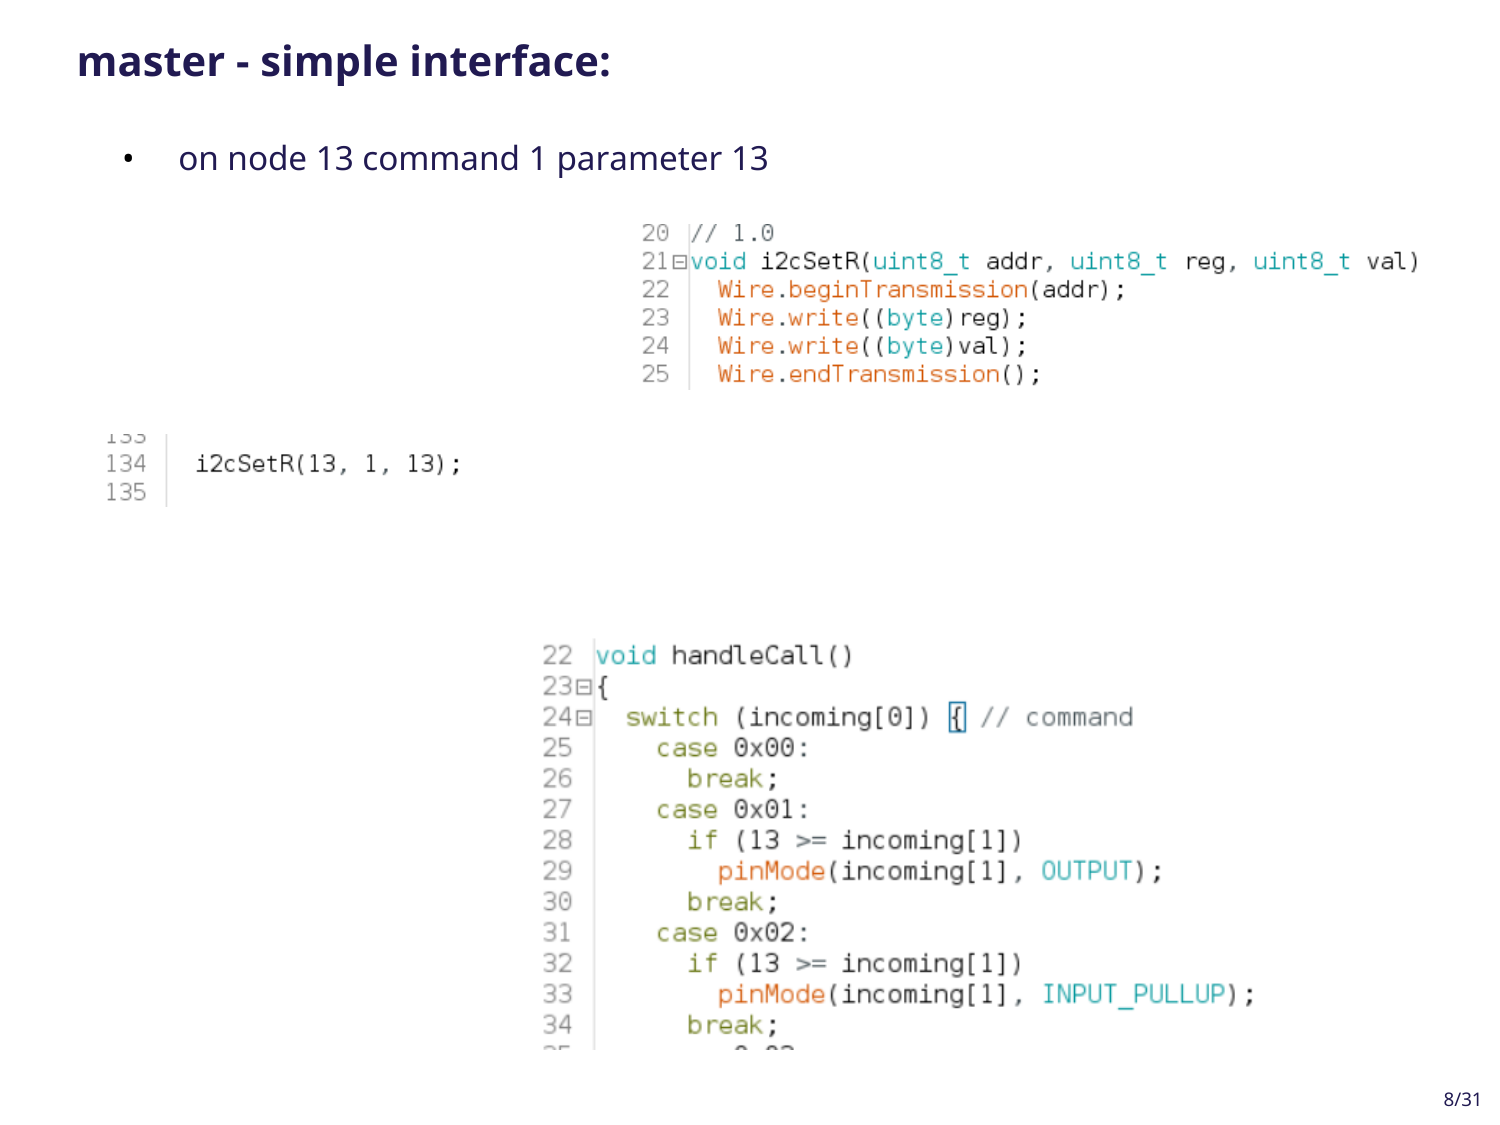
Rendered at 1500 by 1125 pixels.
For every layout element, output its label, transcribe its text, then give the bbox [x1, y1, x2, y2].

list on node 13 command 1 parameter 13 [60, 135, 1482, 1081]
picture [495, 617, 1347, 1051]
title master - simple interface: [61, 28, 1441, 92]
picture [105, 434, 555, 507]
picture [634, 224, 1426, 390]
